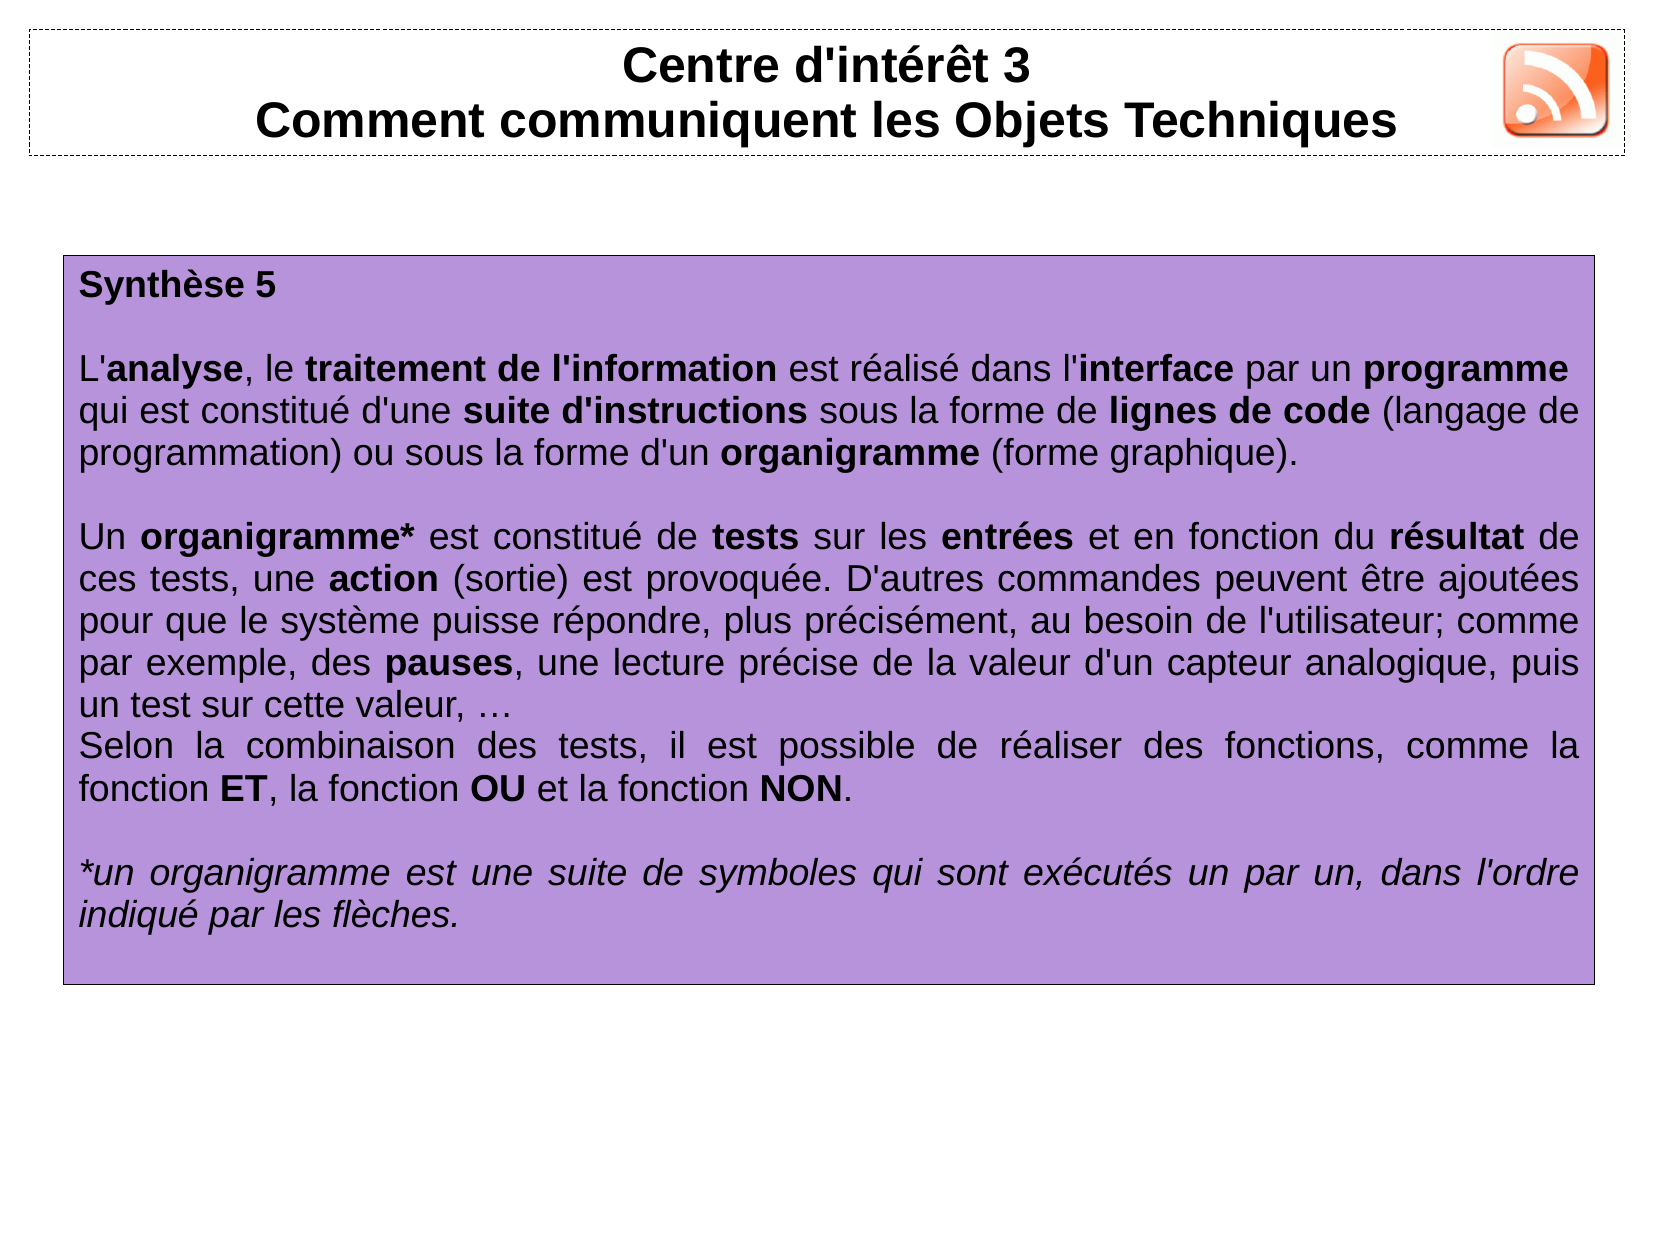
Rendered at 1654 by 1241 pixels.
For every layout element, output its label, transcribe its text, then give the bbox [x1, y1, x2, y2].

text_box Synthèse 5 L'analyse, le traitement de l'information est réalisé dans l'interface par un programme qui est constitué d'une suite d'instructions sous la forme de lignes de code (langage de programmation) ou sous la forme d'un organigramme (forme graphique). Un organigramme* est constitué de tests sur les entrées et en fonction du résultat de ces tests, une action (sortie) est provoquée. D'autres commandes peuvent être ajoutées pour que le système puisse répondre, plus précisément, au besoin de l'utilisateur; comme par exemple, des pauses, une lecture précise de la valeur d'un capteur analogique, puis un test sur cette valeur, … Selon la combinaison des tests, il est possible de réaliser des fonctions, comme la fonction ET, la fonction OU et la fonction NON. *un organigramme est une suite de symboles qui sont exécutés un par un, dans l'ordre indiqué par les flèches. [63, 255, 1595, 985]
text_box Centre d'intérêt 3 Comment communiquent les Objets Techniques [29, 29, 1625, 156]
